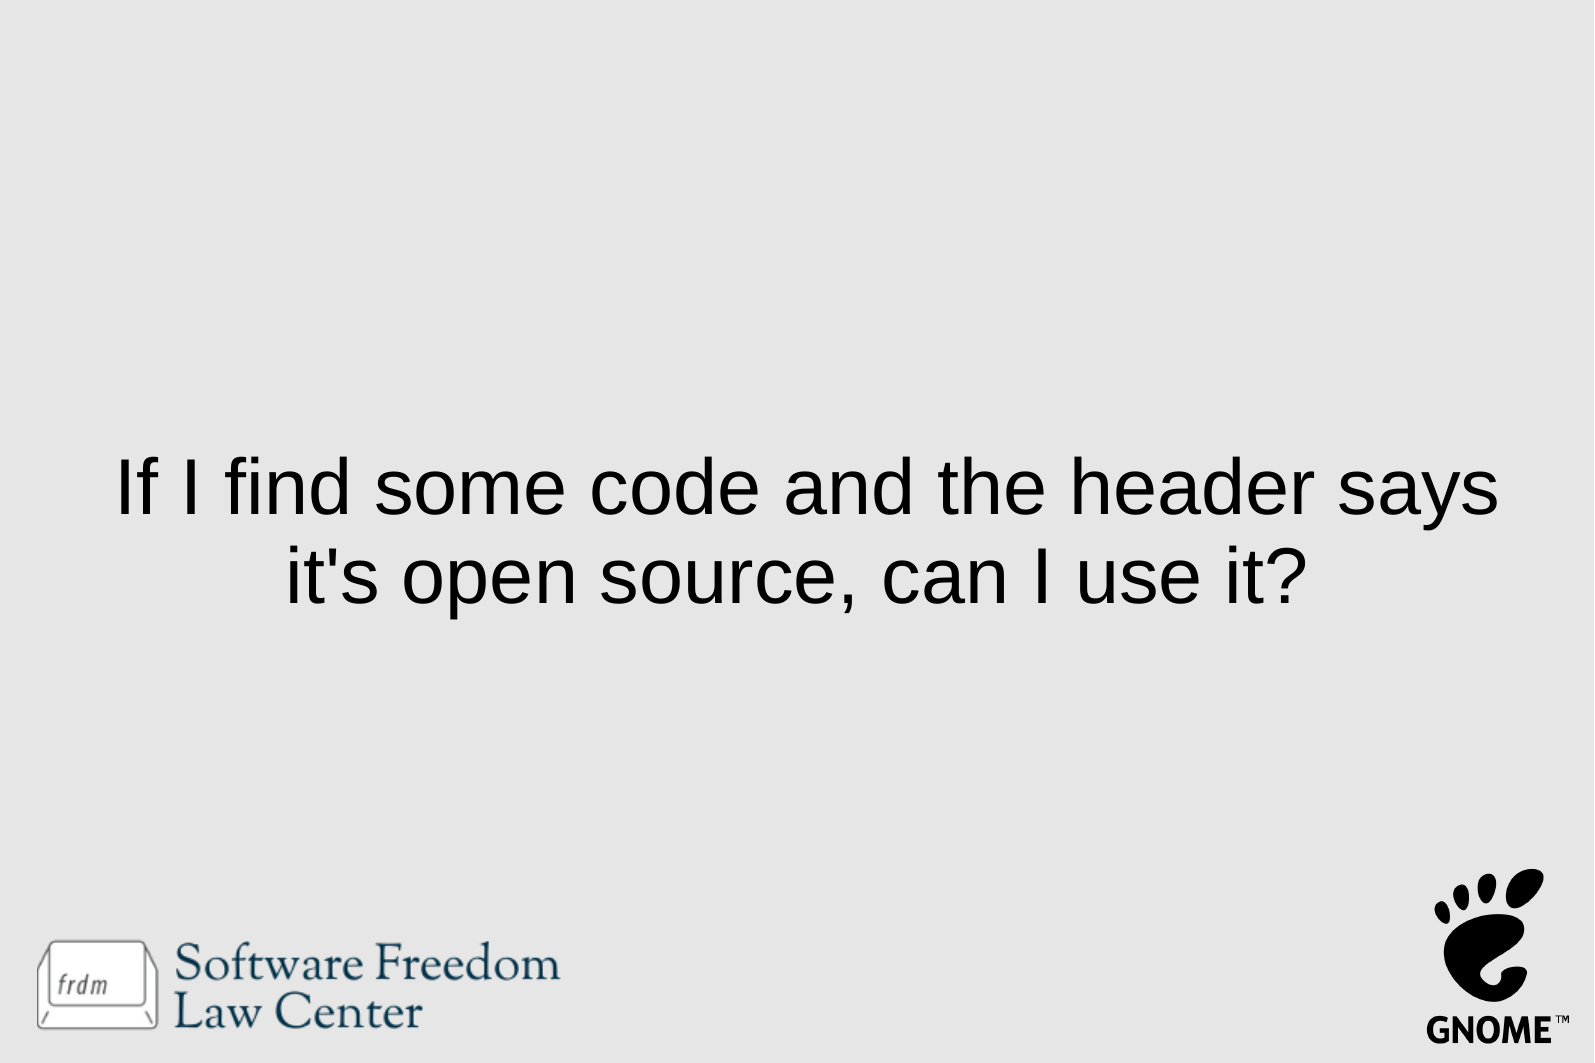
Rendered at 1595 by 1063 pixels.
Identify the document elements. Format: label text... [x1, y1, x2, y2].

picture [1420, 862, 1576, 1050]
picture [37, 937, 585, 1035]
title If I find some code and the header says it's open source, can I use it? [79, 432, 1515, 631]
